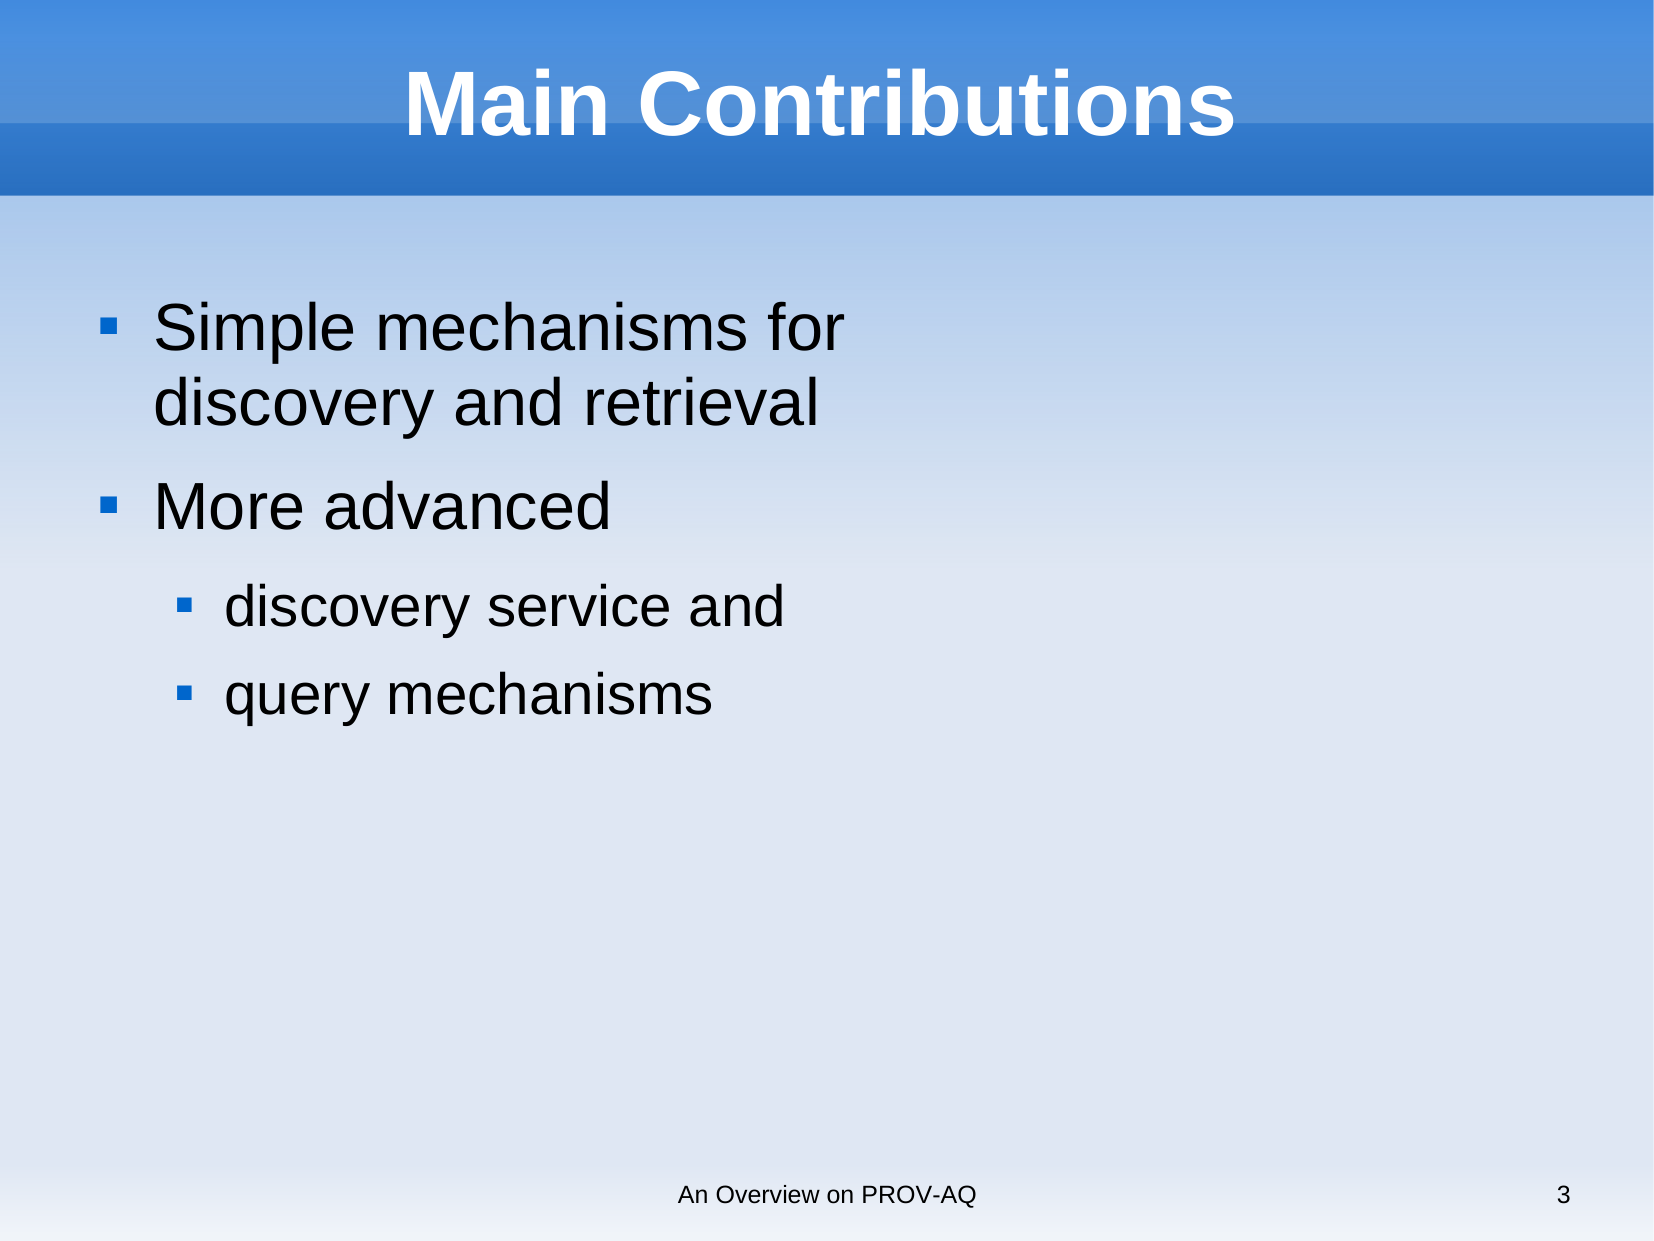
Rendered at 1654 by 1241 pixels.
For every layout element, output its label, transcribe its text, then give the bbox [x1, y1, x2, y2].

picture [0, 0, 1654, 1241]
title Main Contributions [76, 0, 1565, 208]
list Simple mechanisms for discovery and retrieval More advanced discovery service and query mechanisms [82, 290, 1571, 1109]
